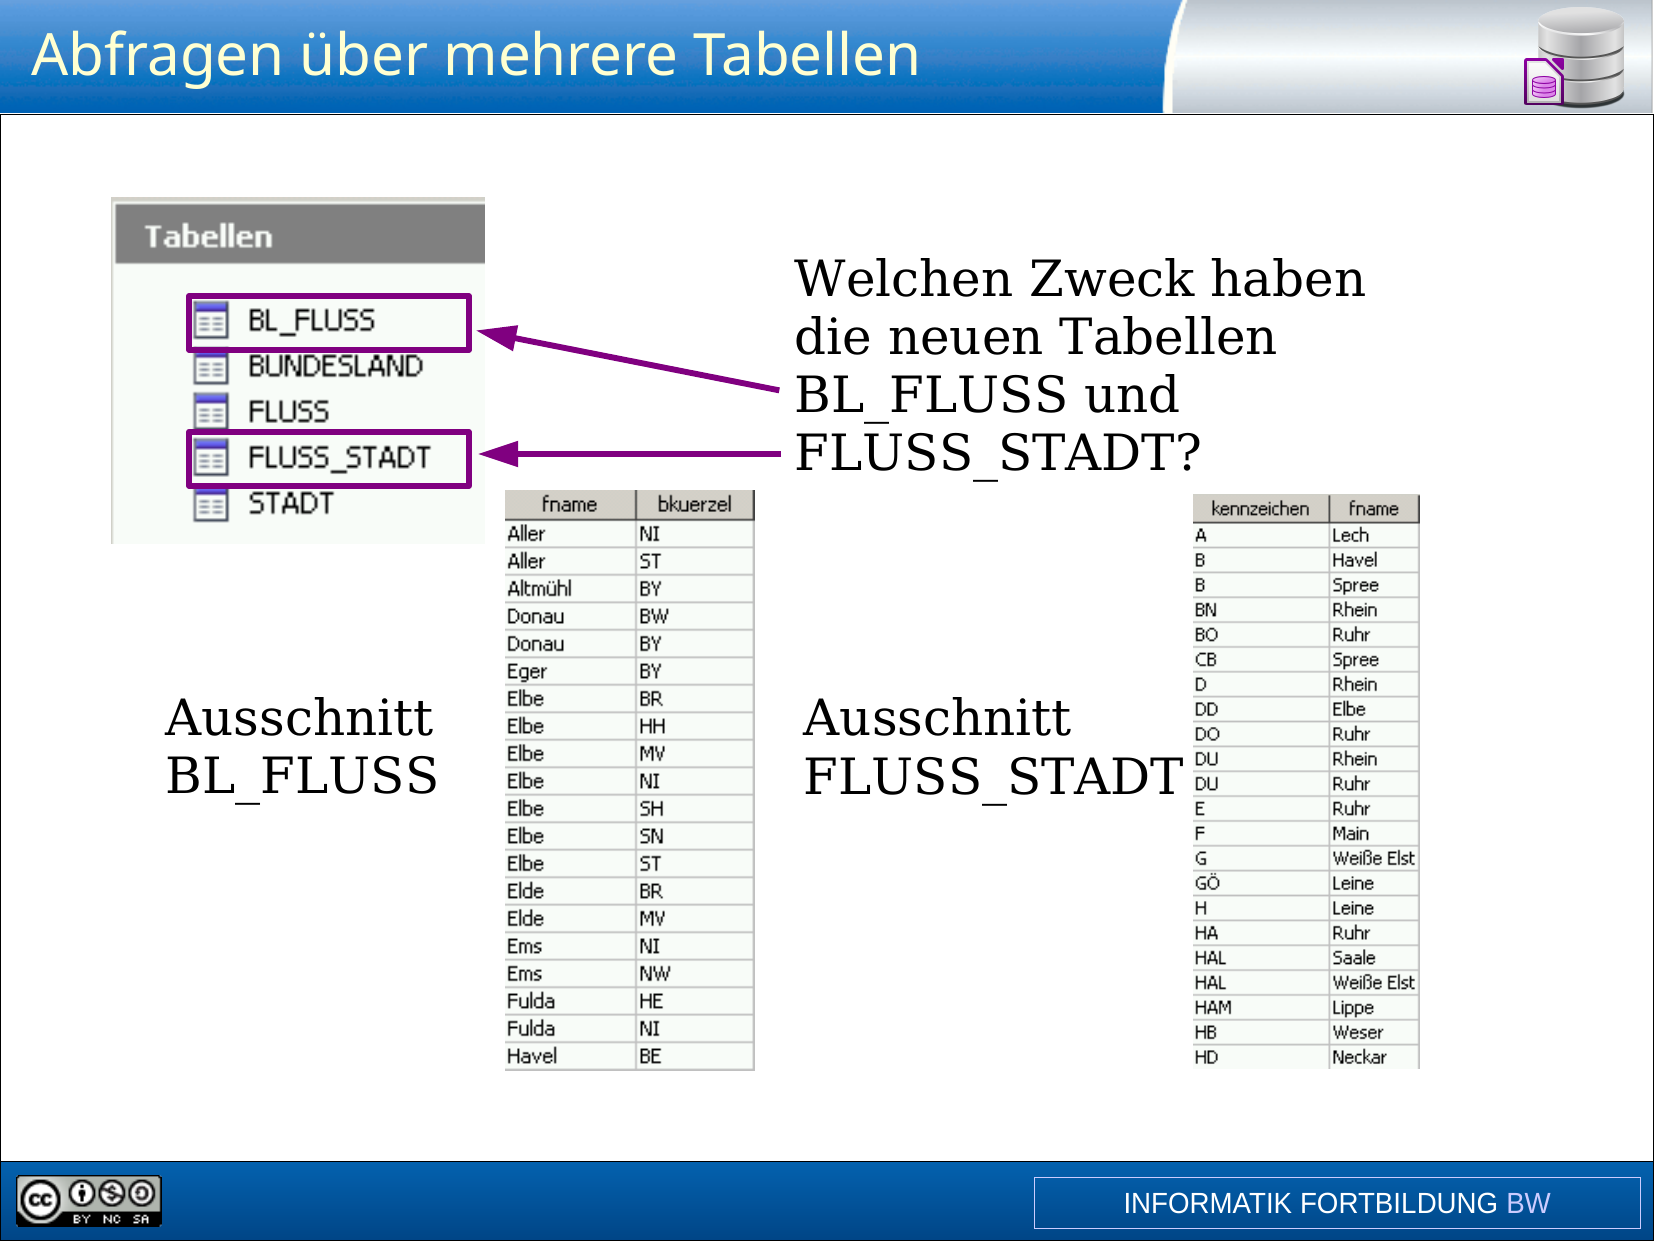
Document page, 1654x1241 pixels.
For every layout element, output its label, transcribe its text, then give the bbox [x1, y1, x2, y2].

picture [0, 0, 1654, 113]
title Abfragen über mehrere Tabellen [31, 14, 1151, 92]
text_box Ausschnitt FLUSS_STADT [803, 689, 1185, 806]
text_box Ausschnitt BL_FLUSS [165, 689, 440, 806]
picture [111, 197, 485, 544]
text_box Welchen Zweck haben die neuen Tabellen BL_FLUSS und FLUSS_STADT? [794, 249, 1420, 483]
picture [505, 490, 755, 1071]
picture [16, 1175, 162, 1227]
picture [1193, 494, 1420, 1069]
